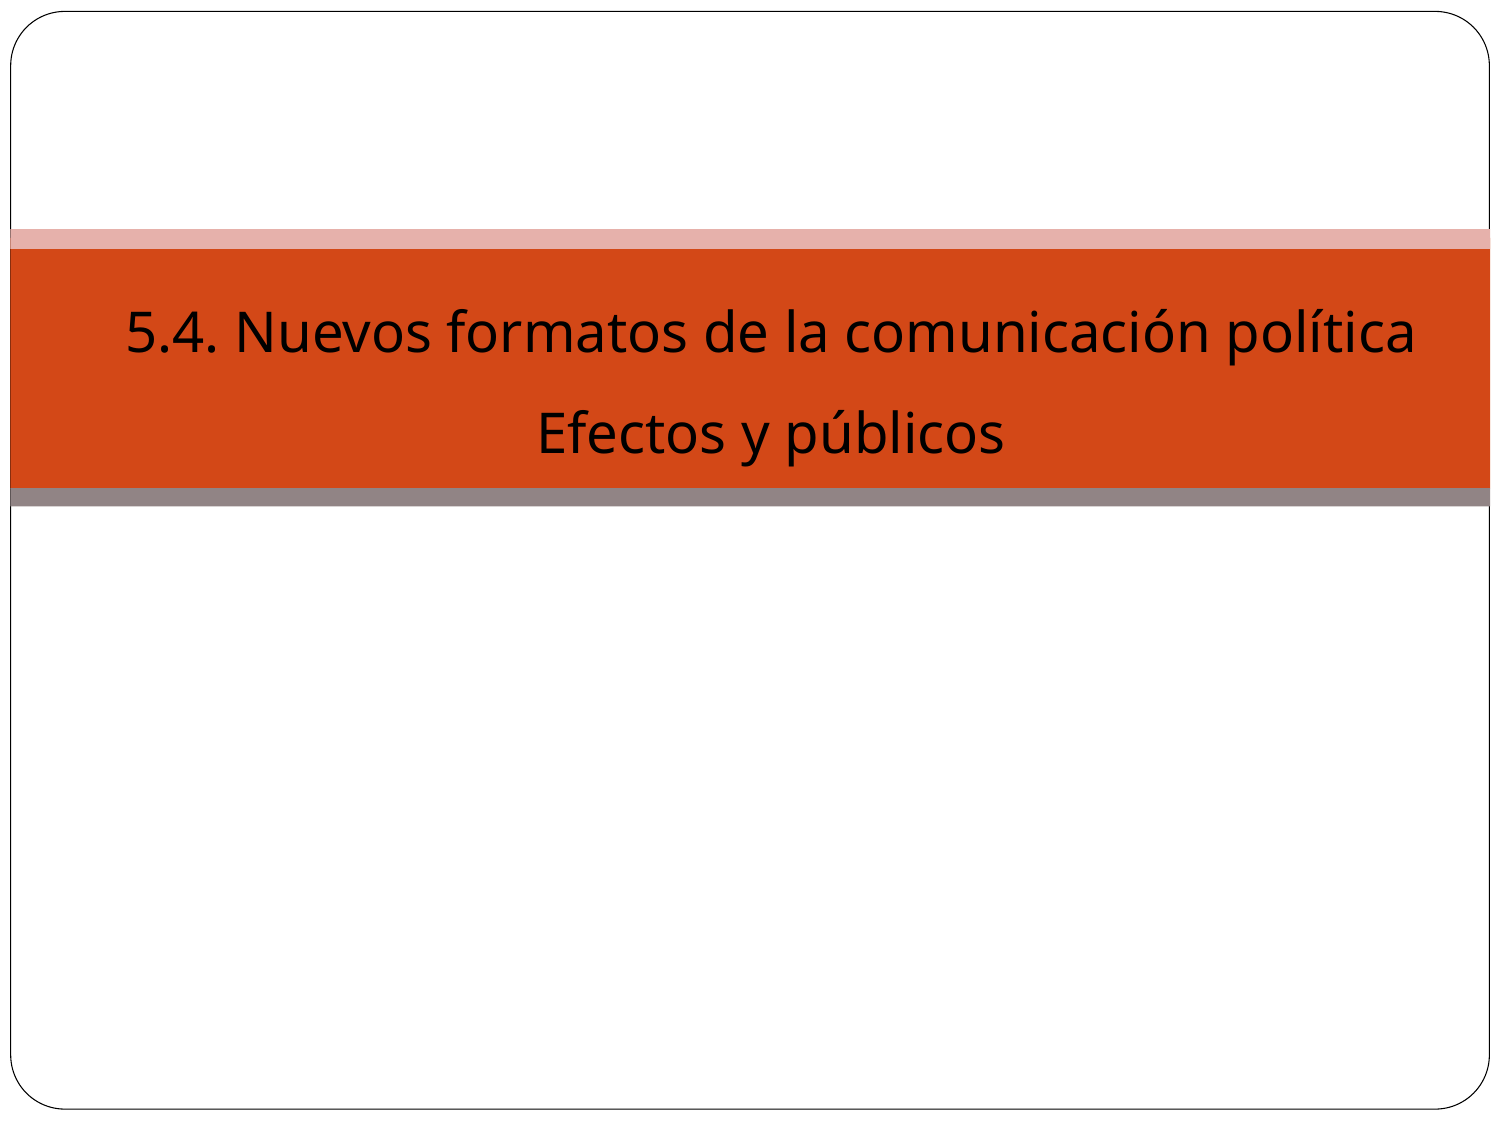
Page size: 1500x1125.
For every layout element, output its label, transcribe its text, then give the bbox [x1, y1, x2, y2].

title 5.4. Nuevos formatos de la comunicación política Efectos y públicos [96, 247, 1447, 489]
